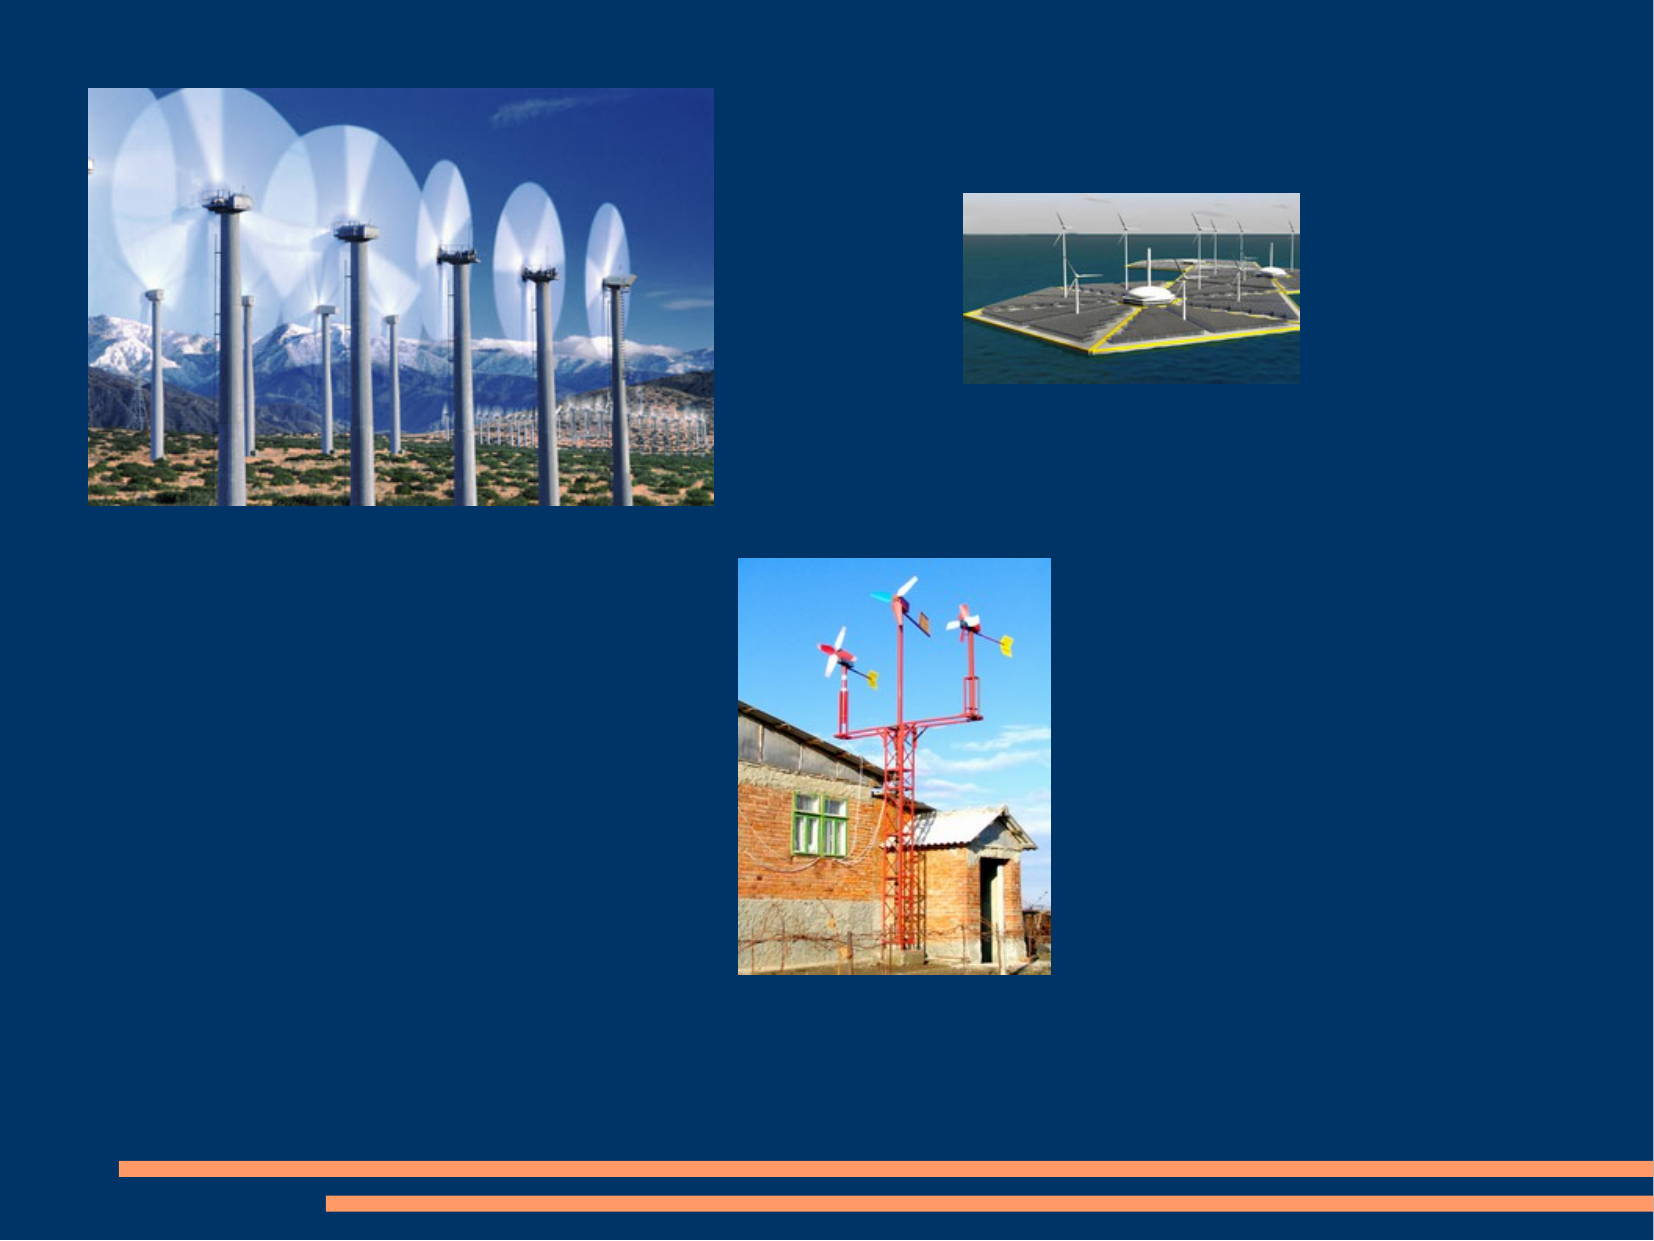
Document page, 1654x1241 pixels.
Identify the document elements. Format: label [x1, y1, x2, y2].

picture [88, 88, 714, 506]
picture [738, 558, 1051, 975]
picture [963, 193, 1300, 384]
